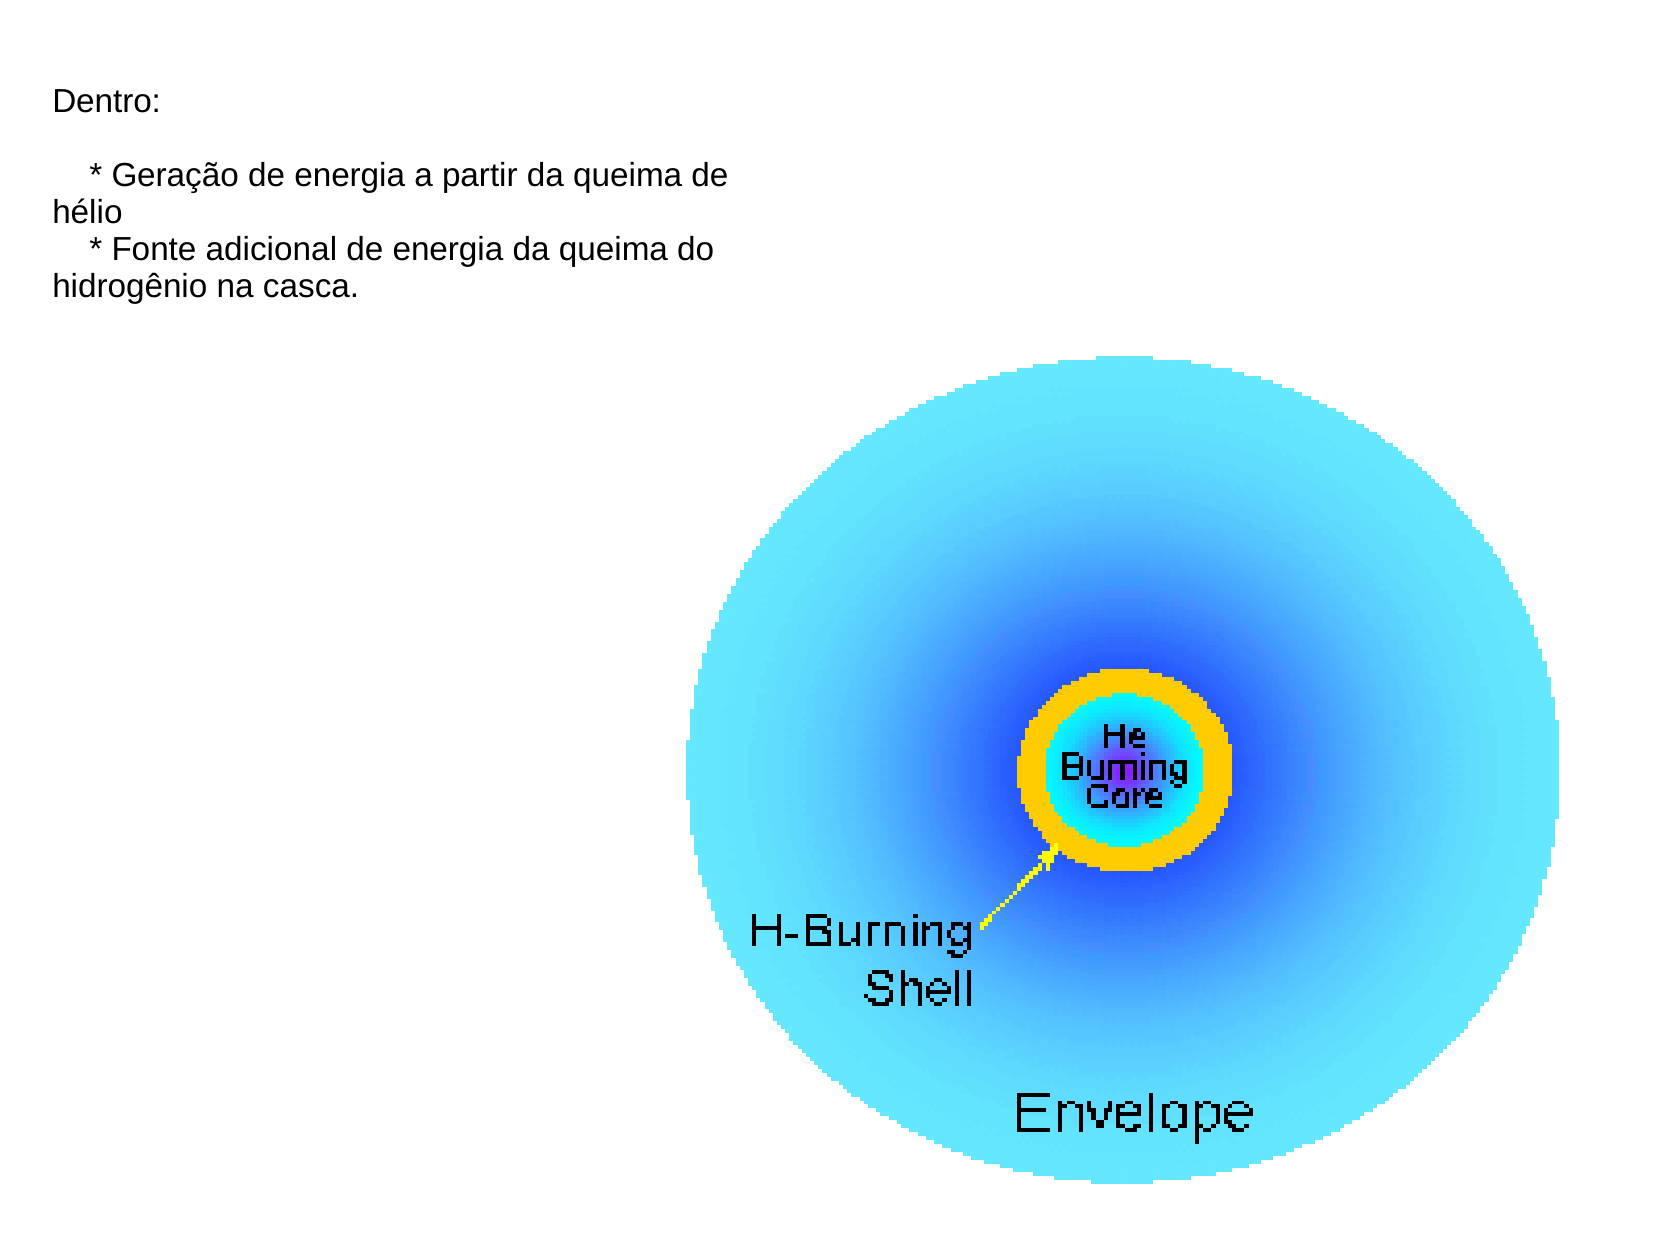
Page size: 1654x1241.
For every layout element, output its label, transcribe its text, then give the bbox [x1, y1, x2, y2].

text_box Dentro: * Geração de energia a partir da queima de hélio * Fonte adicional de energia da queima do hidrogênio na casca. [37, 75, 788, 387]
picture [674, 337, 1576, 1201]
